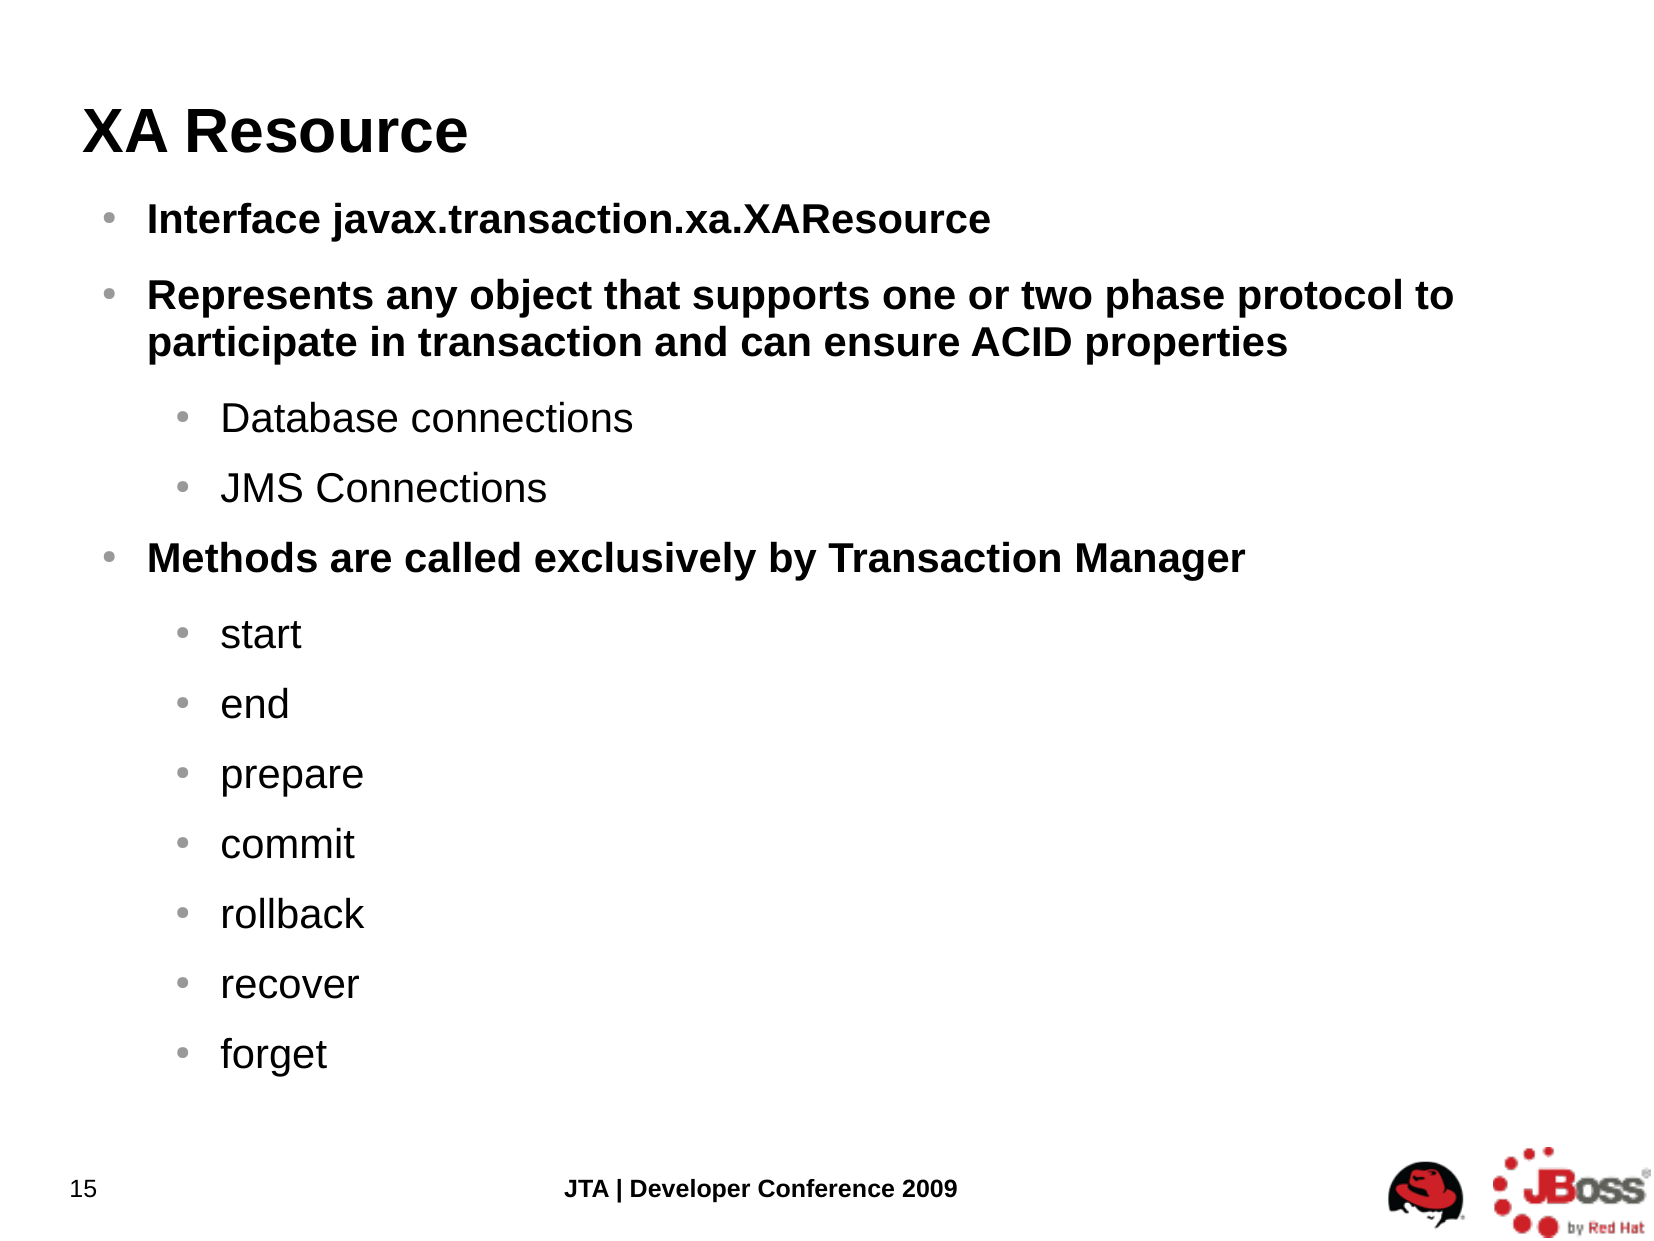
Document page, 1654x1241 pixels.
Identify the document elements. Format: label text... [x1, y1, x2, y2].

picture [1493, 1147, 1651, 1238]
picture [1387, 1159, 1471, 1238]
title XA Resource [82, 45, 1571, 218]
list Interface javax.transaction.xa.XAResource Represents any object that supports one or two phase protocol to participate in transaction and can ensure ACID properties Database connections JMS Connections Methods are called exclusively by Transaction Manager start end prepare commit rollback recover forget [86, 195, 1576, 1078]
